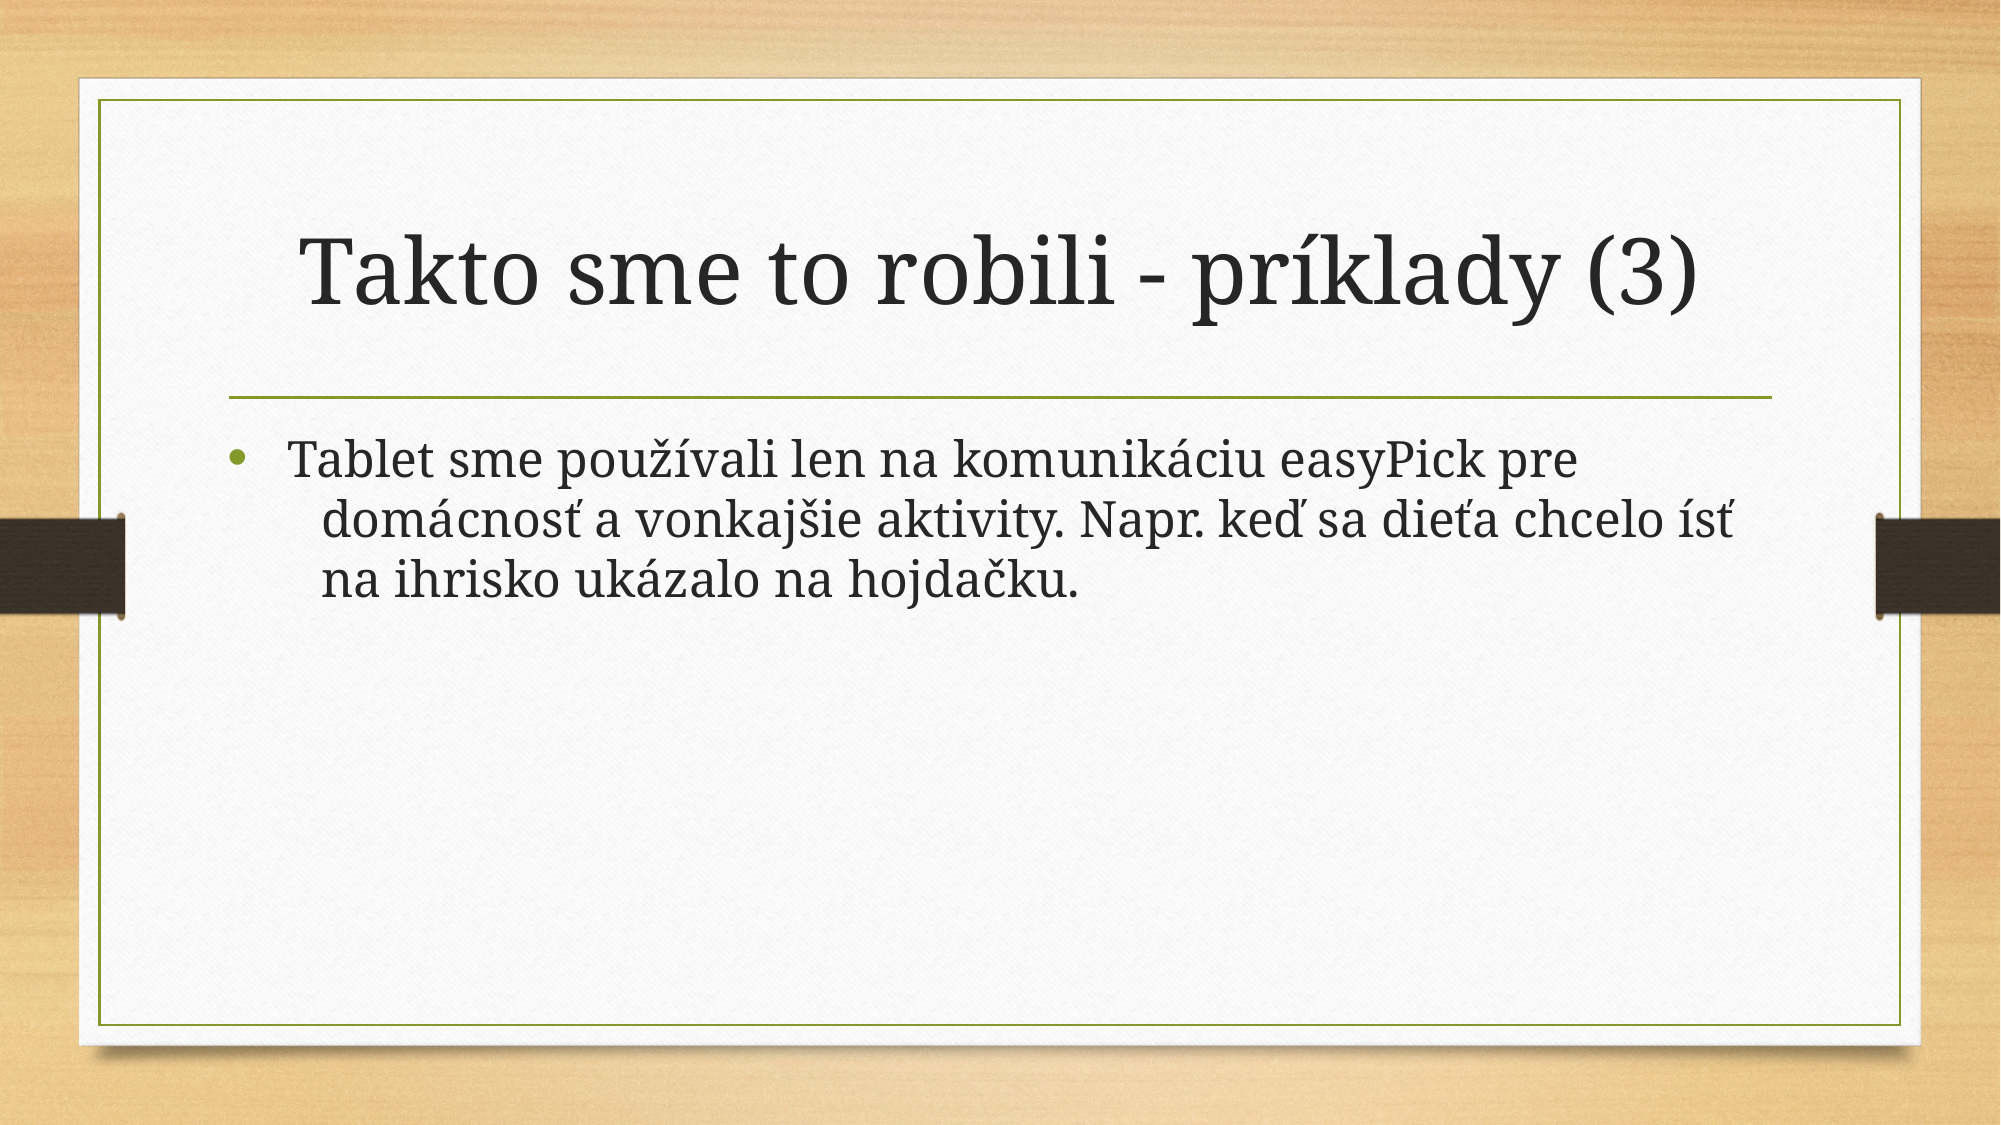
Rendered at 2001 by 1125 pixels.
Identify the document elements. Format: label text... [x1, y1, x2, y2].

list Tablet sme používali len na komunikáciu easyPick pre domácnosť a vonkajšie aktivity. Napr. keď sa dieťa chcelo ísť na ihrisko ukázalo na hojdačku. [212, 419, 1788, 964]
title Takto sme to robili - príklady (3) [212, 161, 1788, 376]
